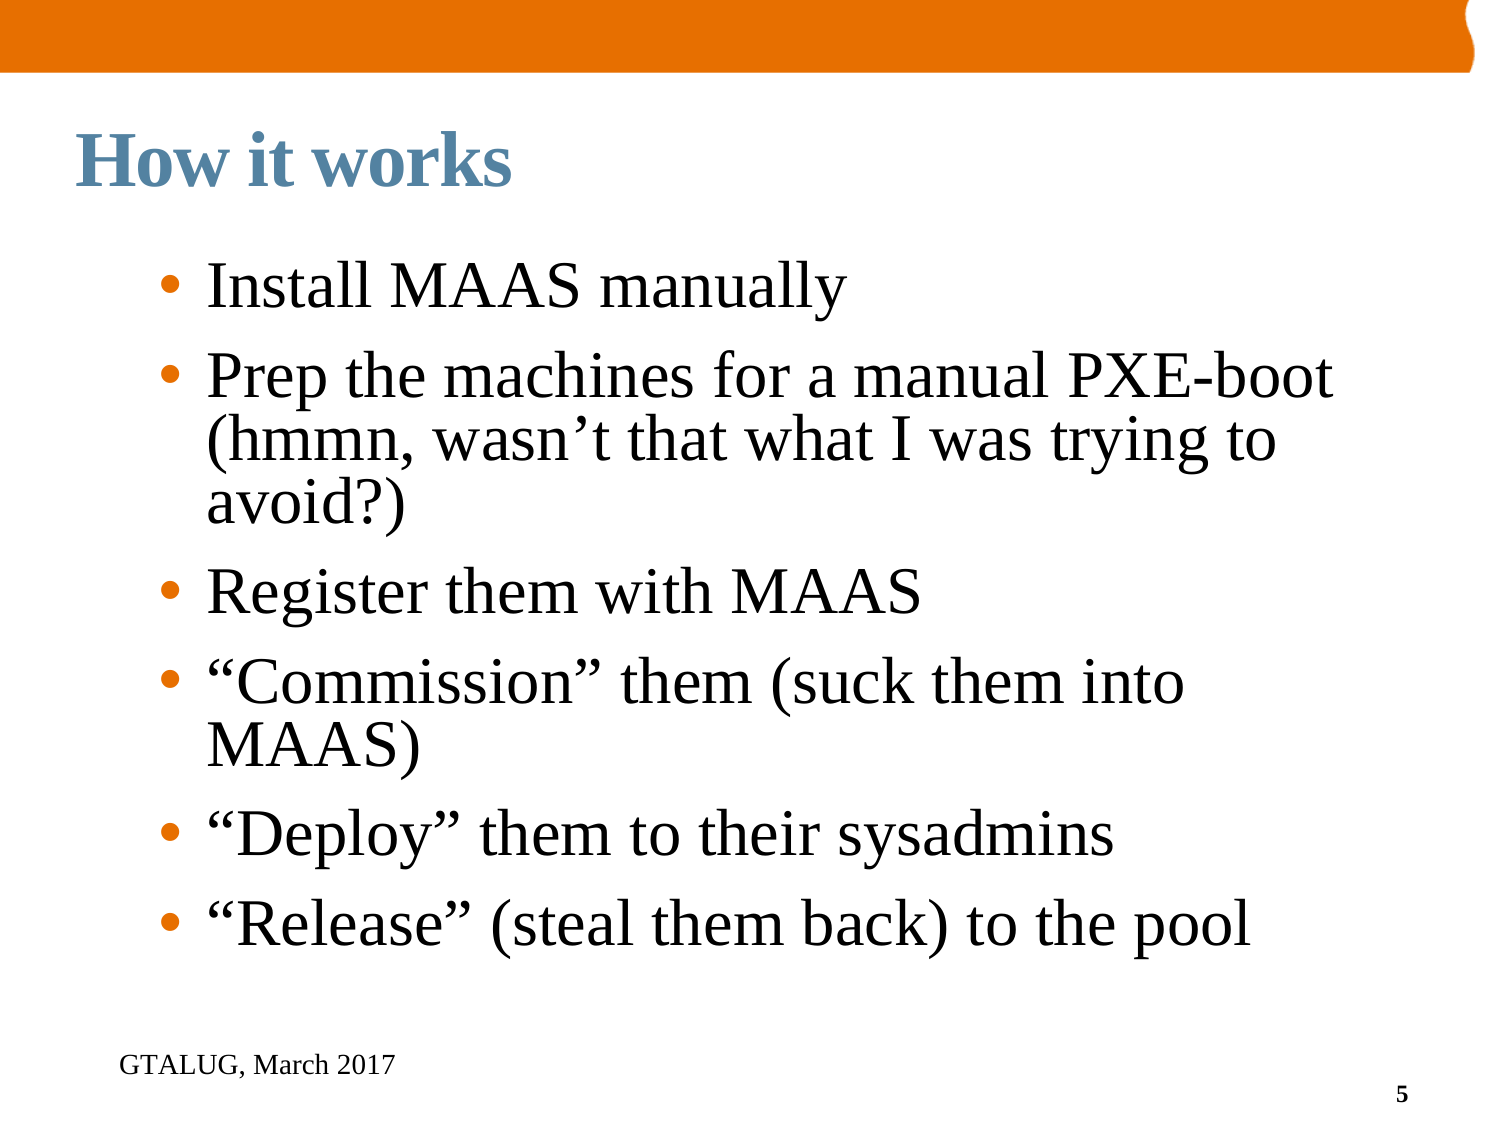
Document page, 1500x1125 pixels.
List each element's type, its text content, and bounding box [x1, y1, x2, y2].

list Install MAAS manually Prep the machines for a manual PXE-boot (hmmn, wasn’t that what I was trying to avoid?) Register them with MAAS “Commission” them (suck them into MAAS) “Deploy” them to their sysadmins “Release” (steal them back) to the pool [64, 257, 1402, 1017]
picture [0, 0, 1500, 75]
title How it works [75, 122, 1438, 228]
